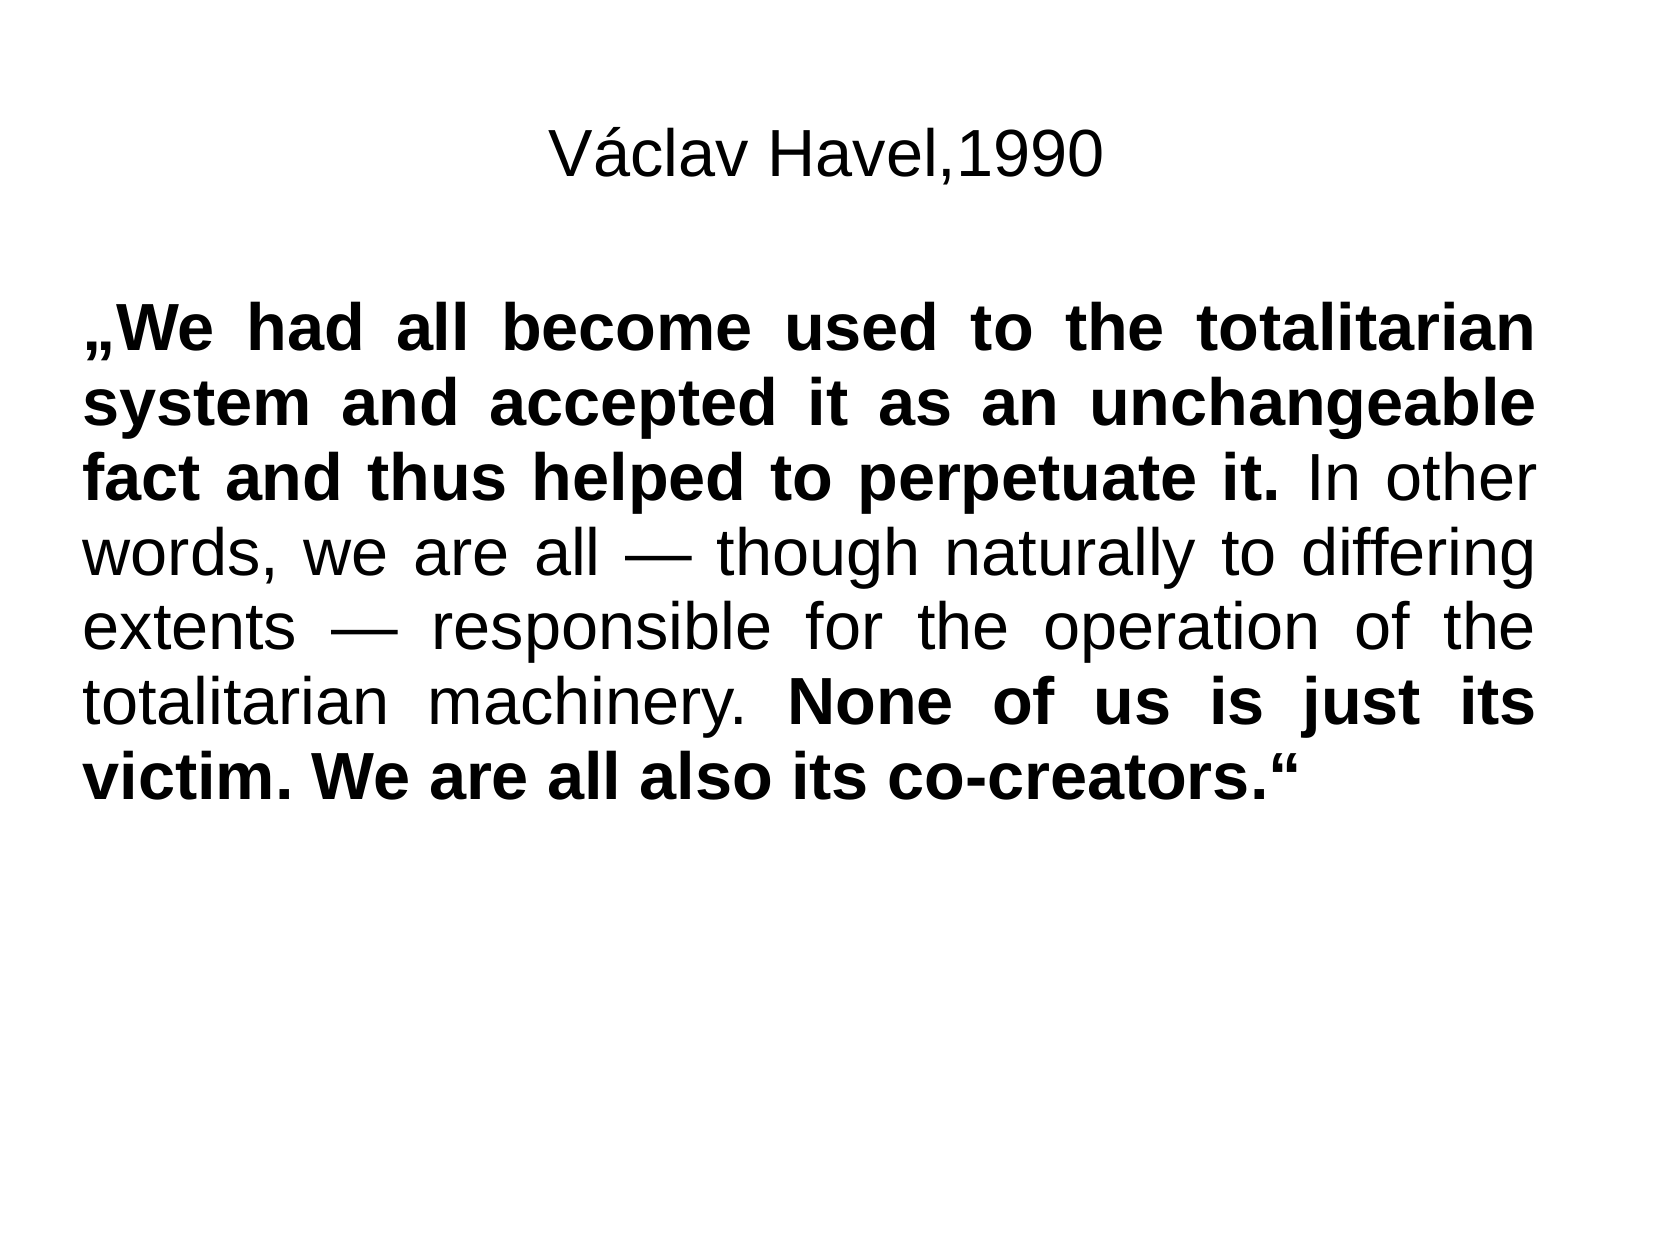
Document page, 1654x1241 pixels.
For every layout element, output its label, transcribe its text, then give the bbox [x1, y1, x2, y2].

title Václav Havel,1990 [82, 49, 1571, 257]
list „We had all become used to the totalitarian system and accepted it as an unchangeable fact and thus helped to perpetuate it. In other words, we are all — though naturally to differing extents — responsible for the operation of the totalitarian machinery. None of us is just its victim. We are all also its co-creators.“ [82, 290, 1538, 1010]
